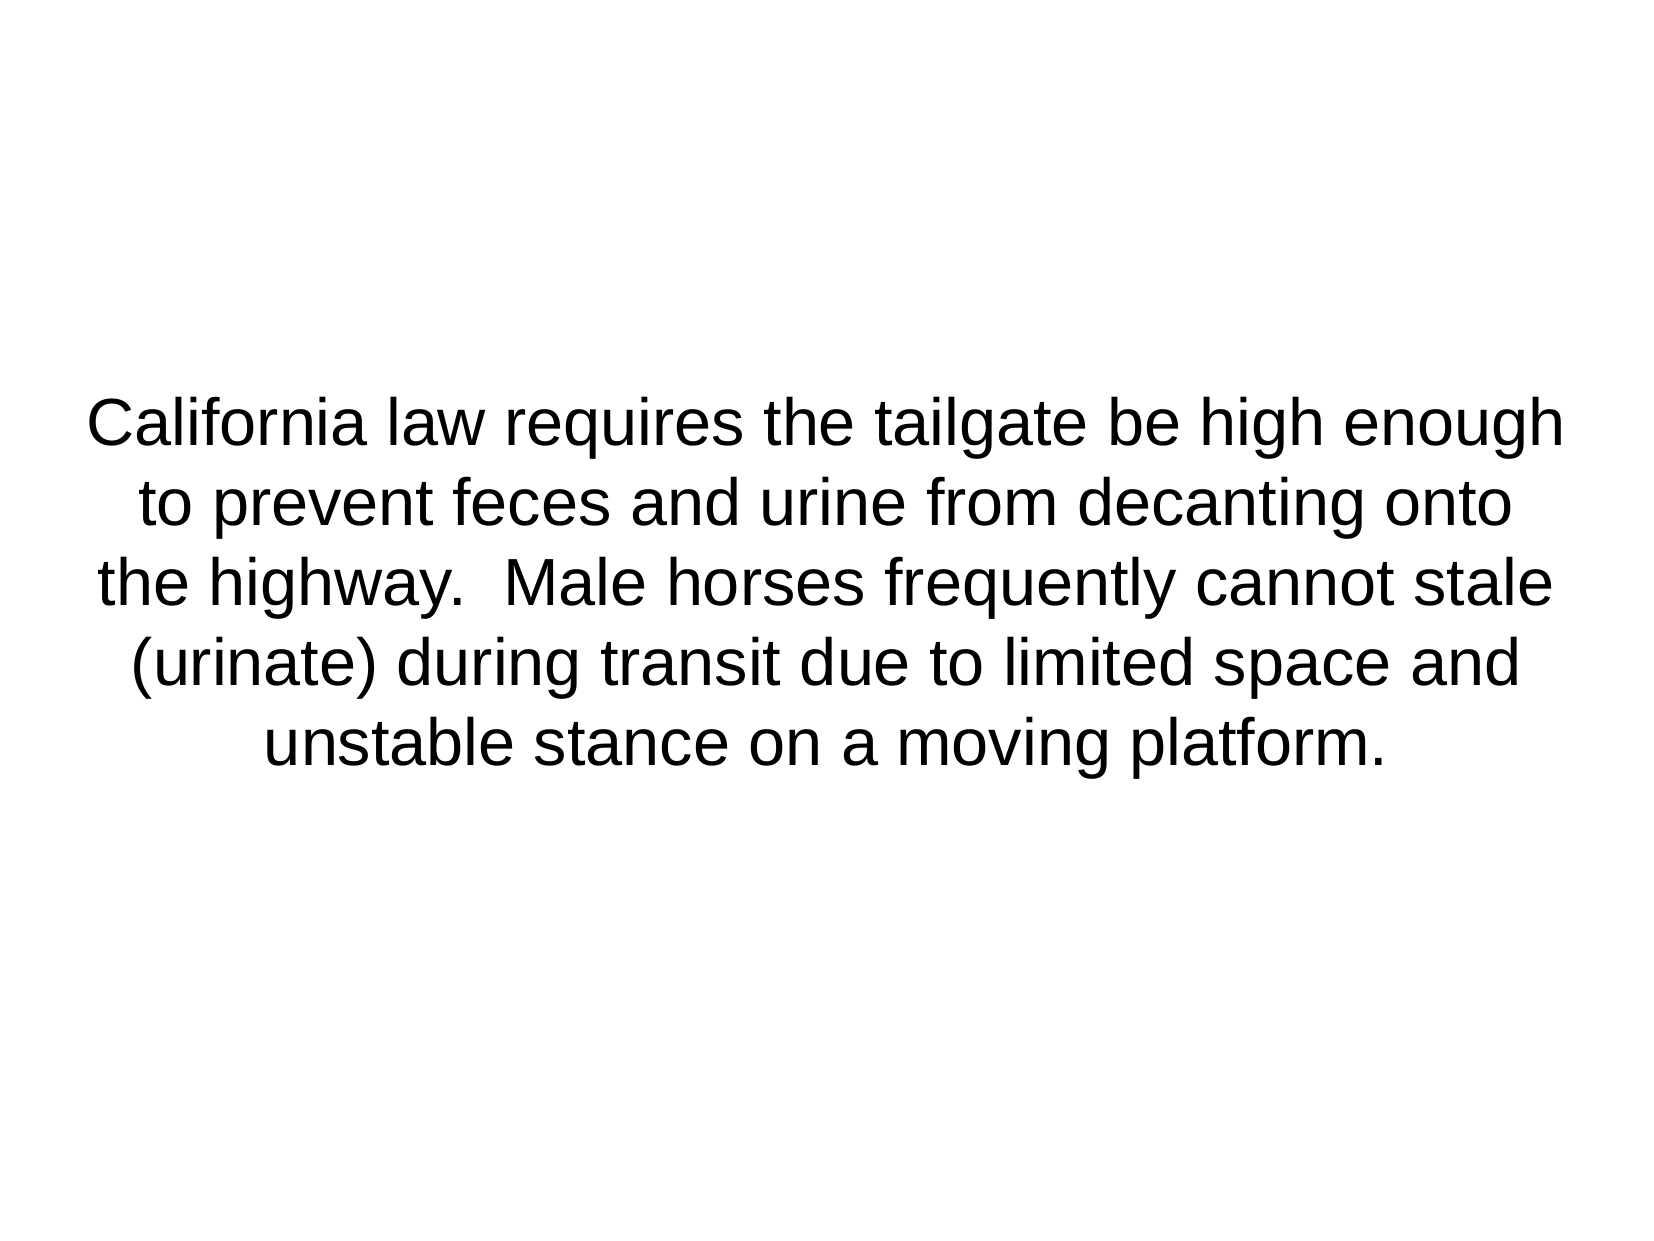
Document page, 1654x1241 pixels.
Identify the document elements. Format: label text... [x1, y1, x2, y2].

subtitle California law requires the tailgate be high enough to prevent feces and urine from decanting onto the highway. Male horses frequently cannot stale (urinate) during transit due to limited space and unstable stance on a moving platform. [82, 49, 1571, 1109]
